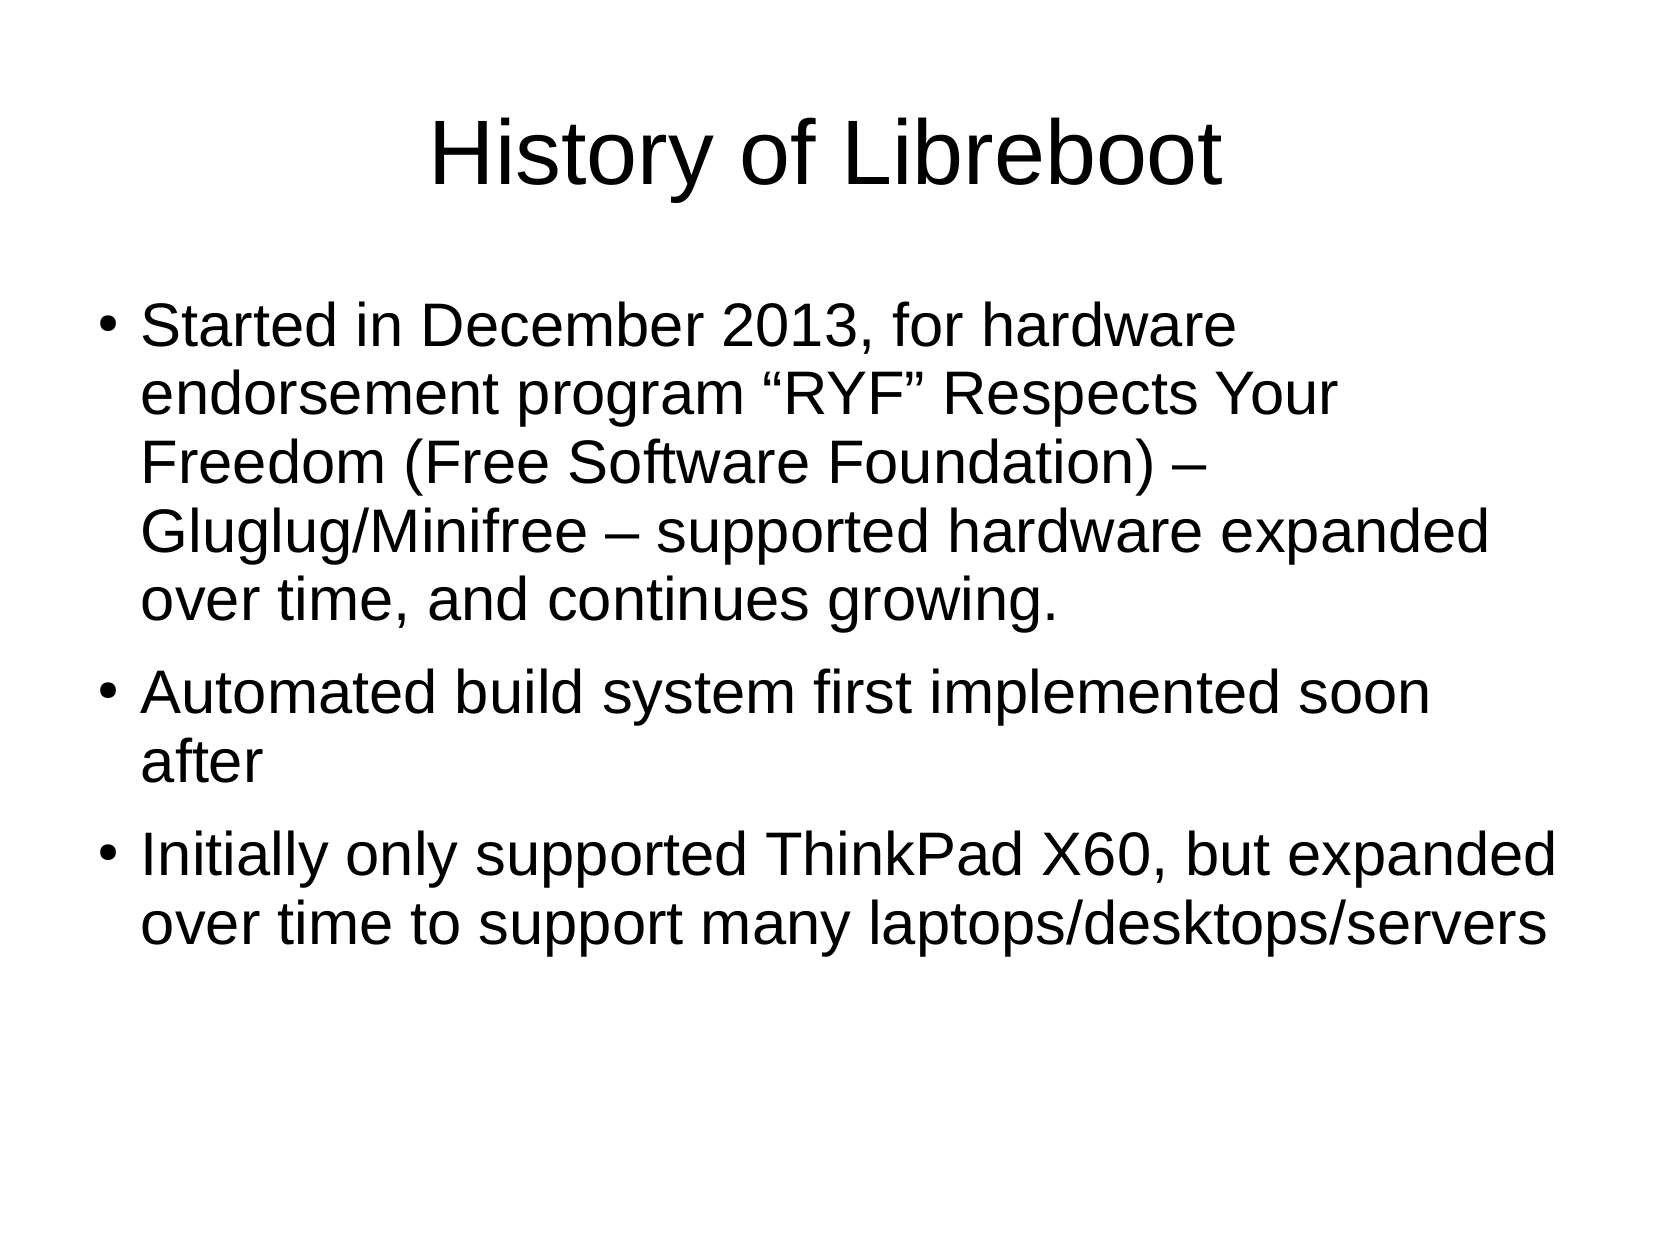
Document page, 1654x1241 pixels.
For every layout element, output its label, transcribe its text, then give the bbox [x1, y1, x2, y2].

title History of Libreboot [82, 49, 1571, 257]
list Started in December 2013, for hardware endorsement program “RYF” Respects Your Freedom (Free Software Foundation) – Gluglug/Minifree – supported hardware expanded over time, and continues growing. Automated build system first implemented soon after Initially only supported ThinkPad X60, but expanded over time to support many laptops/desktops/servers [82, 290, 1571, 1010]
